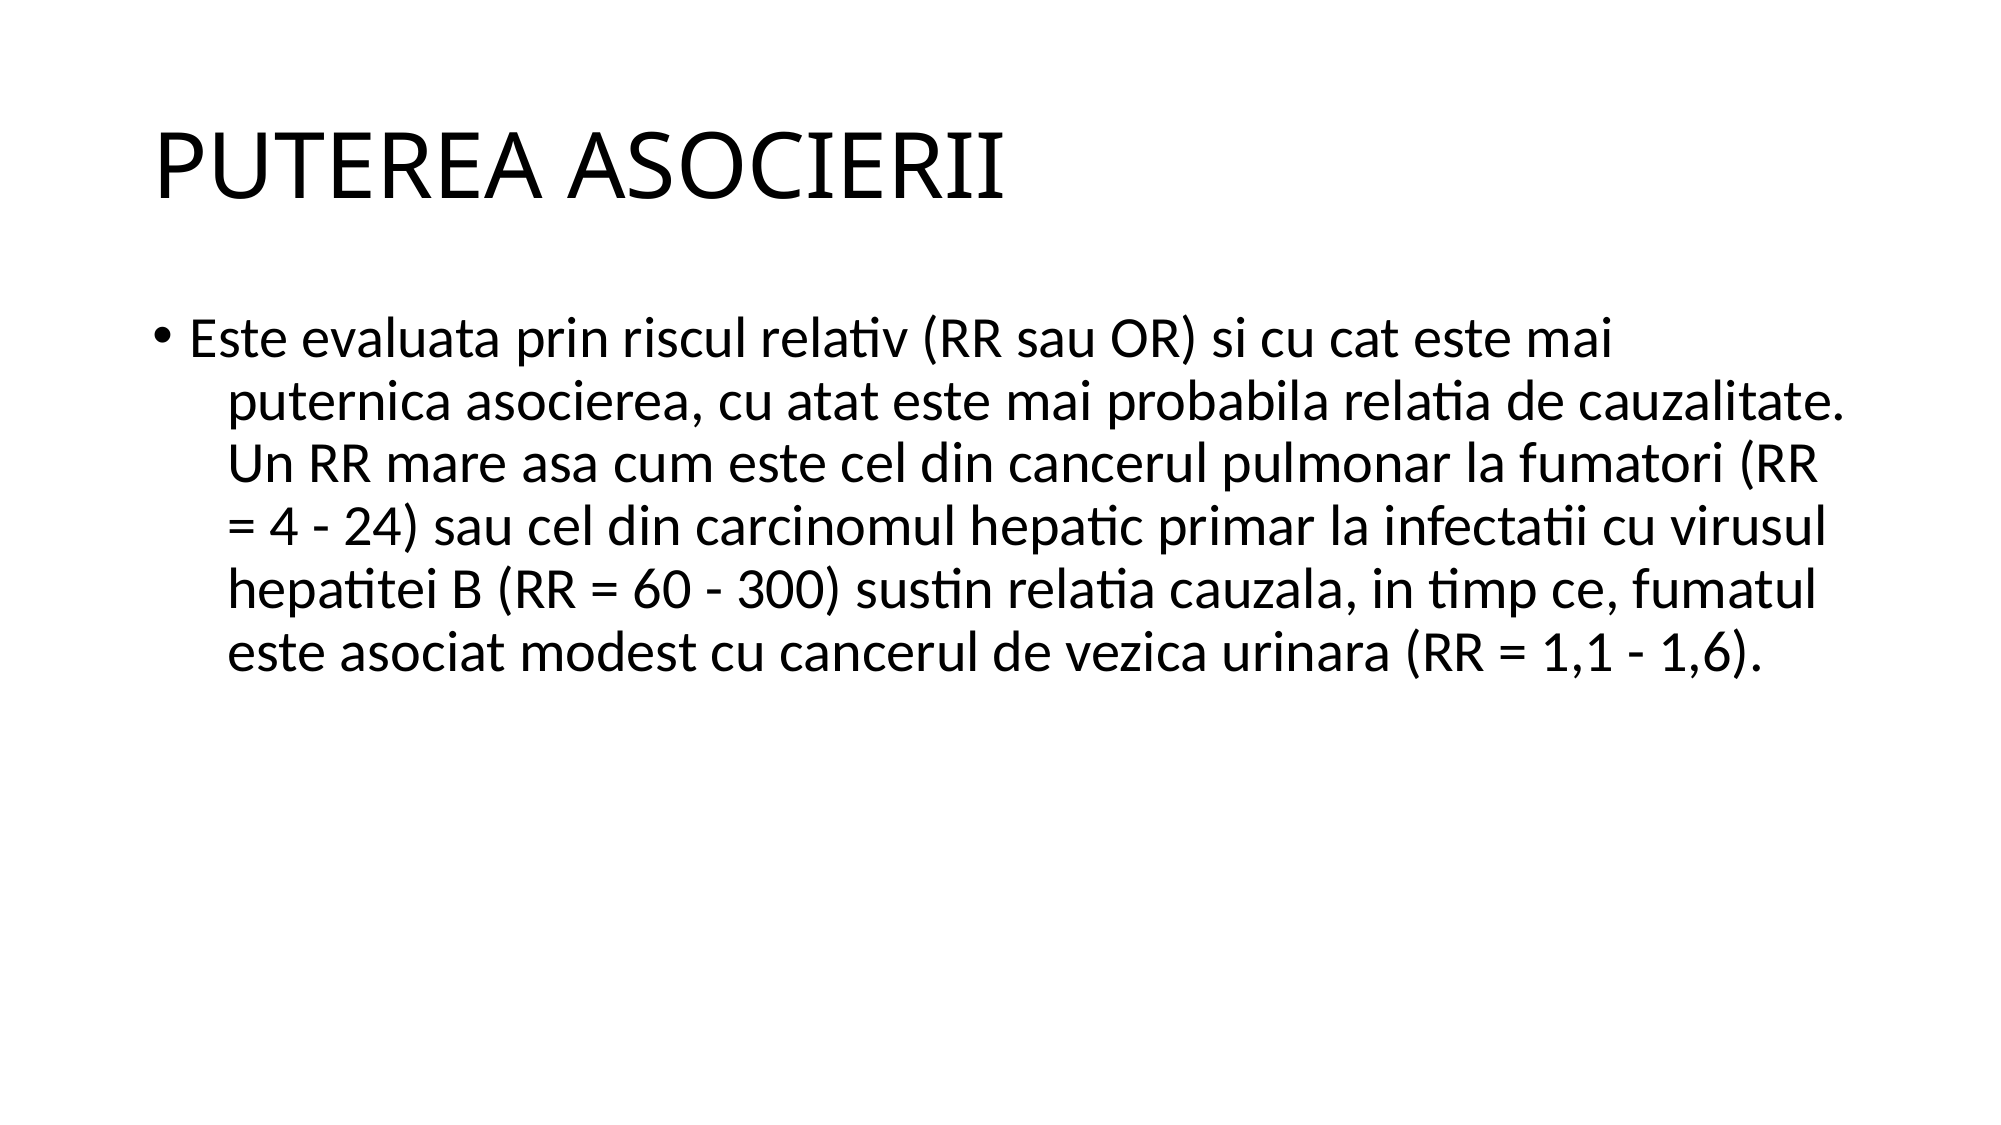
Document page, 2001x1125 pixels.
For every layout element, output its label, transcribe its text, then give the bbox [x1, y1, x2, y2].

list Este evaluata prin riscul relativ (RR sau OR) si cu cat este mai puternica asocierea, cu atat este mai probabila relatia de cauzalitate. Un RR mare asa cum este cel din cancerul pulmonar la fumatori (RR = 4 - 24) sau cel din carcinomul hepatic primar la infectatii cu virusul hepatitei B (RR = 60 - 300) sustin relatia cauzala, in timp ce, fumatul este asociat modest cu cancerul de vezica urinara (RR = 1,1 - 1,6). [137, 299, 1863, 1014]
title PUTEREA ASOCIERII [137, 59, 1863, 278]
